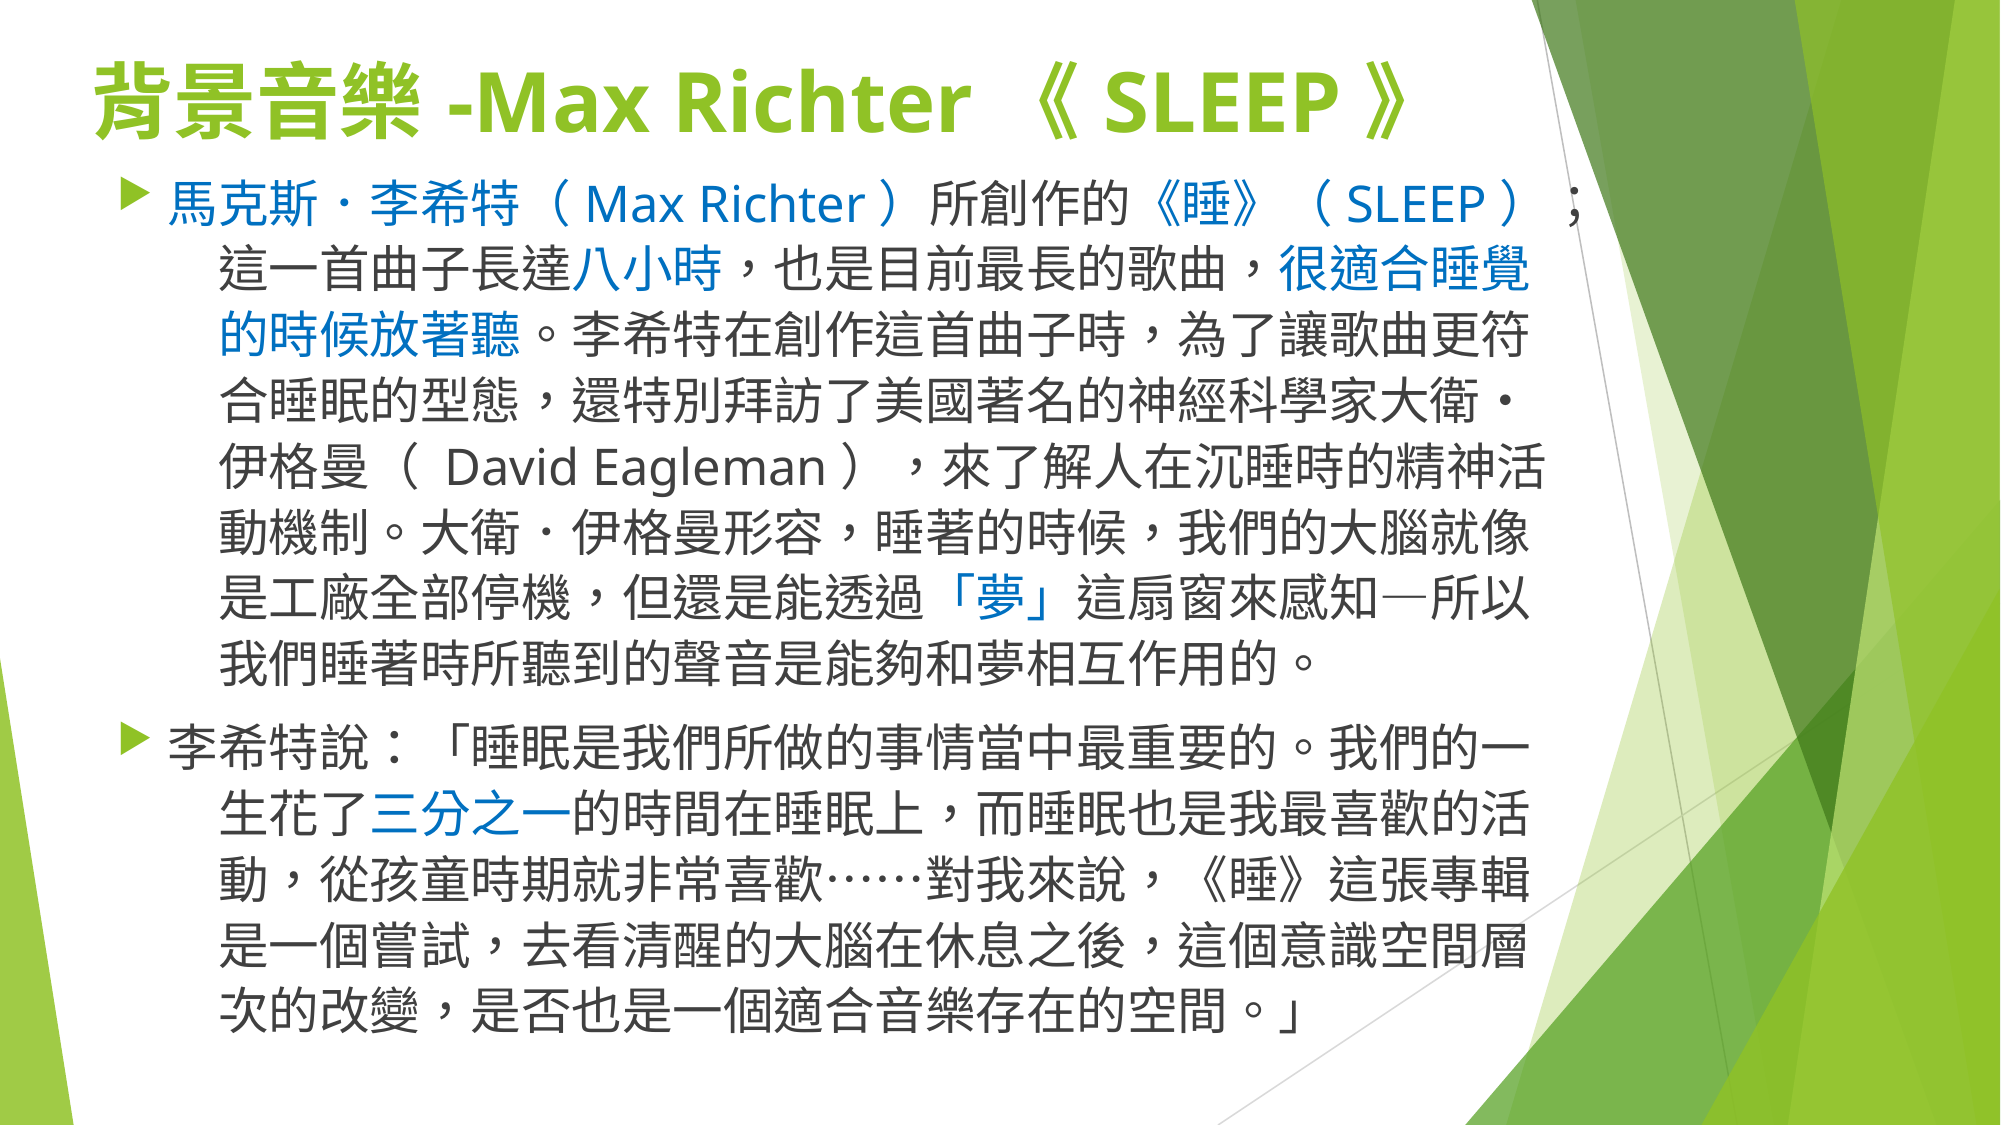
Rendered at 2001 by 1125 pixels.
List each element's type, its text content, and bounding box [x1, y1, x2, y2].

list 馬克斯．李希特（Max Richter）所創作的《睡》（SLEEP）；這一首曲子長達八小時，也是目前最長的歌曲，很適合睡覺的時候放著聽。李希特在創作這首曲子時，為了讓歌曲更符合睡眠的型態，還特別拜訪了美國著名的神經科學家大衛‧伊格曼（ David Eagleman），來了解人在沉睡時的精神活動機制。大衛．伊格曼形容，睡著的時候，我們的大腦就像是工廠全部停機，但還是能透過「夢」這扇窗來感知—所以我們睡著時所聽到的聲音是能夠和夢相互作用的。 李希特說：「睡眠是我們所做的事情當中最重要的。我們的一生花了三分之一的時間在睡眠上，而睡眠也是我最喜歡的活動，從孩童時期就非常喜歡……對我來說，《睡》這張專輯是一個嘗試，去看清醒的大腦在休息之後，這個意識空間層次的改變，是否也是一個適合音樂存在的空間。」 [102, 161, 1576, 1125]
title 背景音樂-Max Richter《SLEEP》 [75, 27, 1486, 214]
